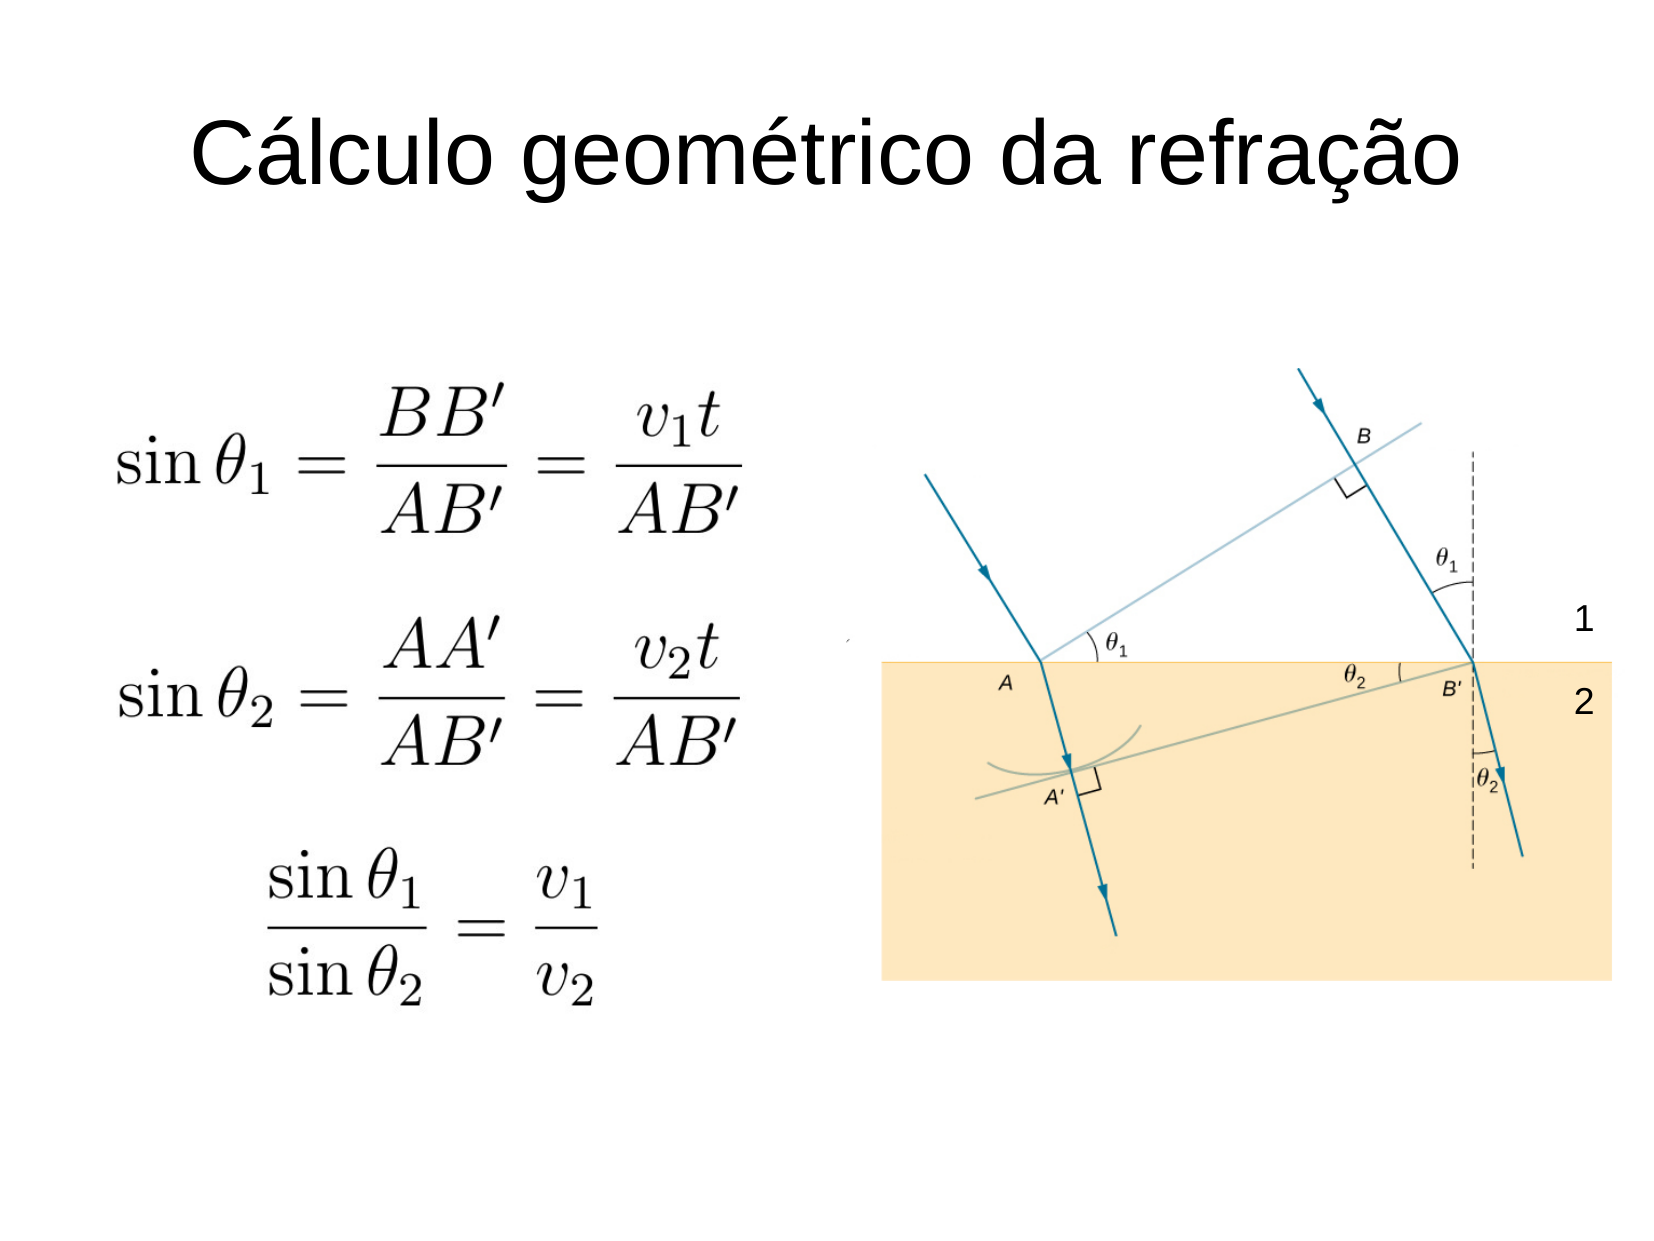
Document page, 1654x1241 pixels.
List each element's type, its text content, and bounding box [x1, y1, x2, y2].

picture [82, 357, 782, 1040]
text_box 1 [1559, 590, 1610, 648]
title Cálculo geométrico da refração [82, 49, 1571, 257]
text_box 2 [1559, 673, 1610, 731]
picture [845, 368, 1636, 981]
